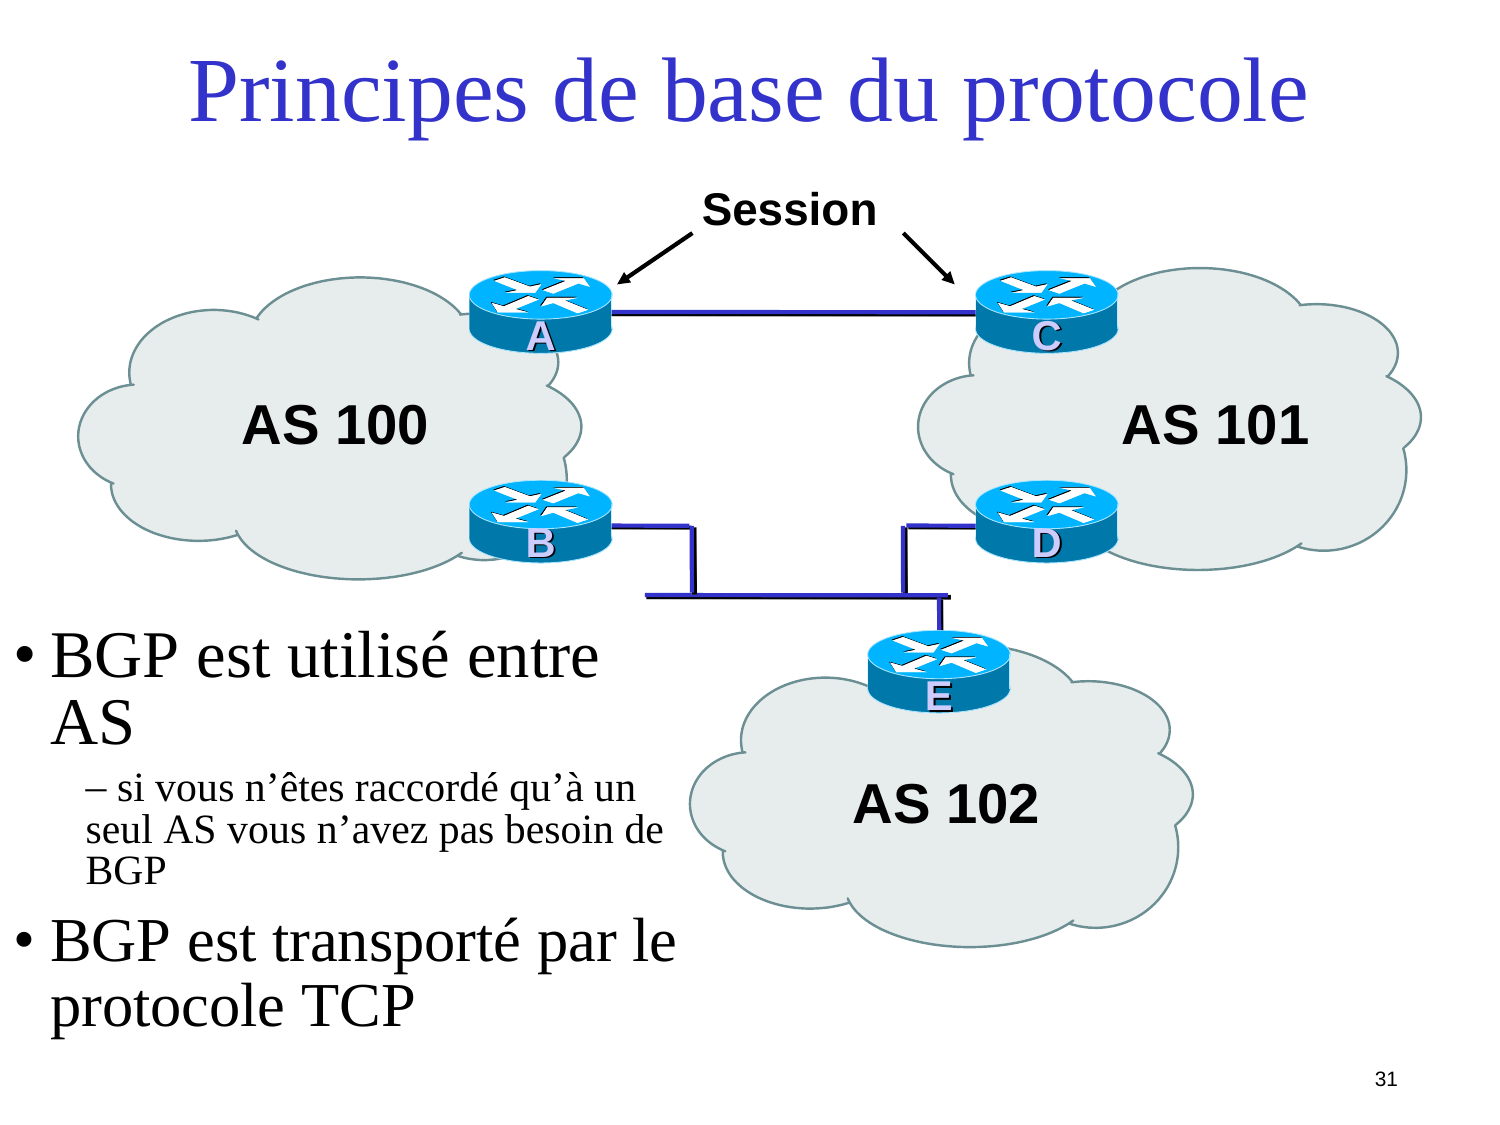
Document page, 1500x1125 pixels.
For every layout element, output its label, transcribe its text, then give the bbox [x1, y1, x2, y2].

text_box D [1031, 519, 1062, 566]
text_box E [924, 672, 953, 719]
picture [687, 630, 1198, 952]
text_box B [525, 519, 556, 566]
picture [1002, 278, 1045, 292]
text_box A [538, 330, 544, 338]
picture [1051, 278, 1093, 293]
picture [915, 265, 1426, 575]
picture [941, 658, 984, 672]
picture [75, 270, 615, 585]
picture [1000, 506, 1042, 522]
text_box AS 102 [814, 772, 1079, 836]
picture [892, 656, 934, 672]
picture [1049, 508, 1092, 522]
text_box AS 101 [1105, 393, 1326, 457]
list BGP est utilisé entre AS si vous n’êtes raccordé qu’à un seul AS vous n’avez pas besoin de BGP BGP est transporté par le protocole TCP [0, 574, 693, 1091]
text_box Session [685, 175, 895, 244]
picture [1000, 297, 1043, 312]
picture [1049, 298, 1091, 312]
text_box C [1031, 312, 1062, 359]
picture [1003, 488, 1045, 502]
picture [1051, 488, 1093, 502]
picture [895, 638, 937, 652]
text_box AS 100 [225, 393, 445, 457]
title Principes de base du protocole [112, 0, 1388, 188]
text_box A [525, 312, 556, 359]
picture [943, 638, 986, 652]
